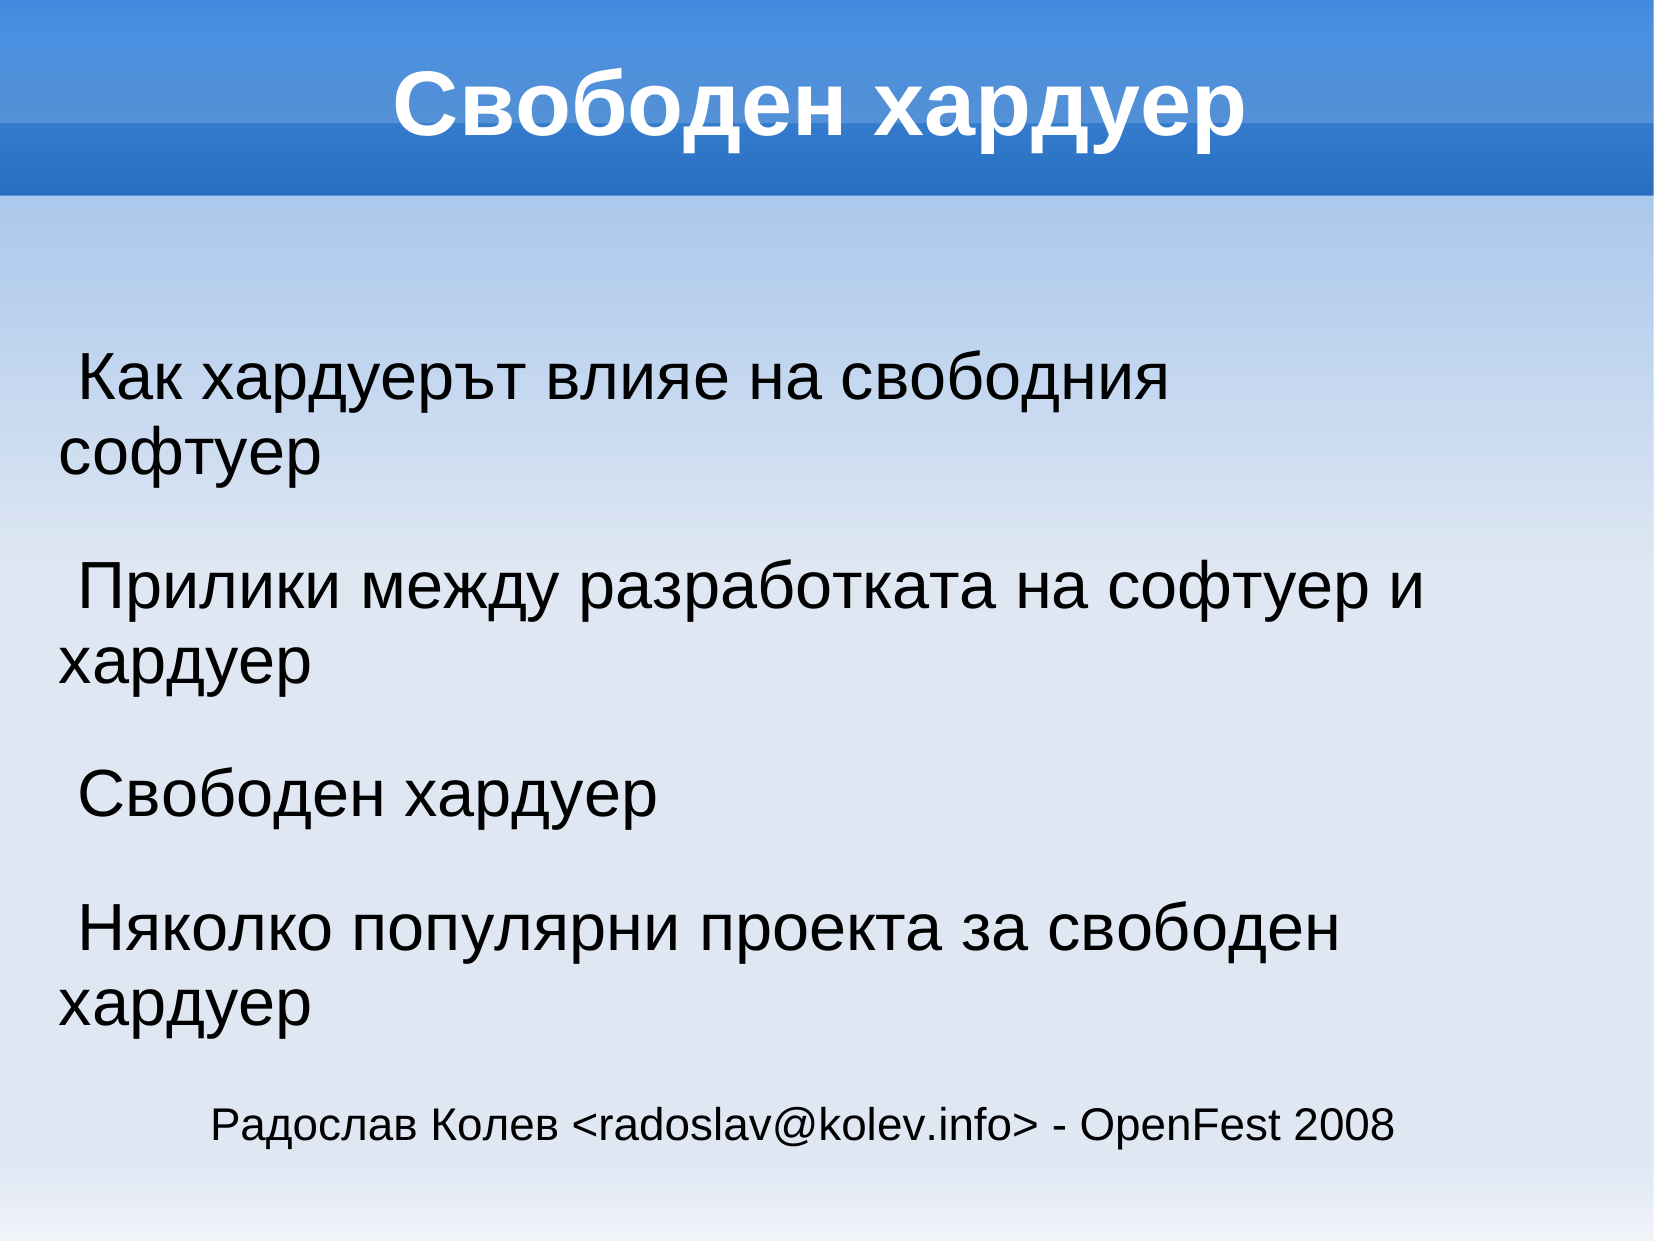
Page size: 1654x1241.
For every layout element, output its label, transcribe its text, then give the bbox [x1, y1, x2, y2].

subtitle Как хардуерът влияе на свободния софтуер Прилики между разработката на софтуер и хардуер Свободен хардуер Няколко популярни проекта за свободен хардуер Радослав Колев <radoslav@kolev.info> - OpenFest 2008 [59, 265, 1548, 1224]
title Свободен хардуер [76, 0, 1565, 208]
picture [0, 0, 1654, 1241]
